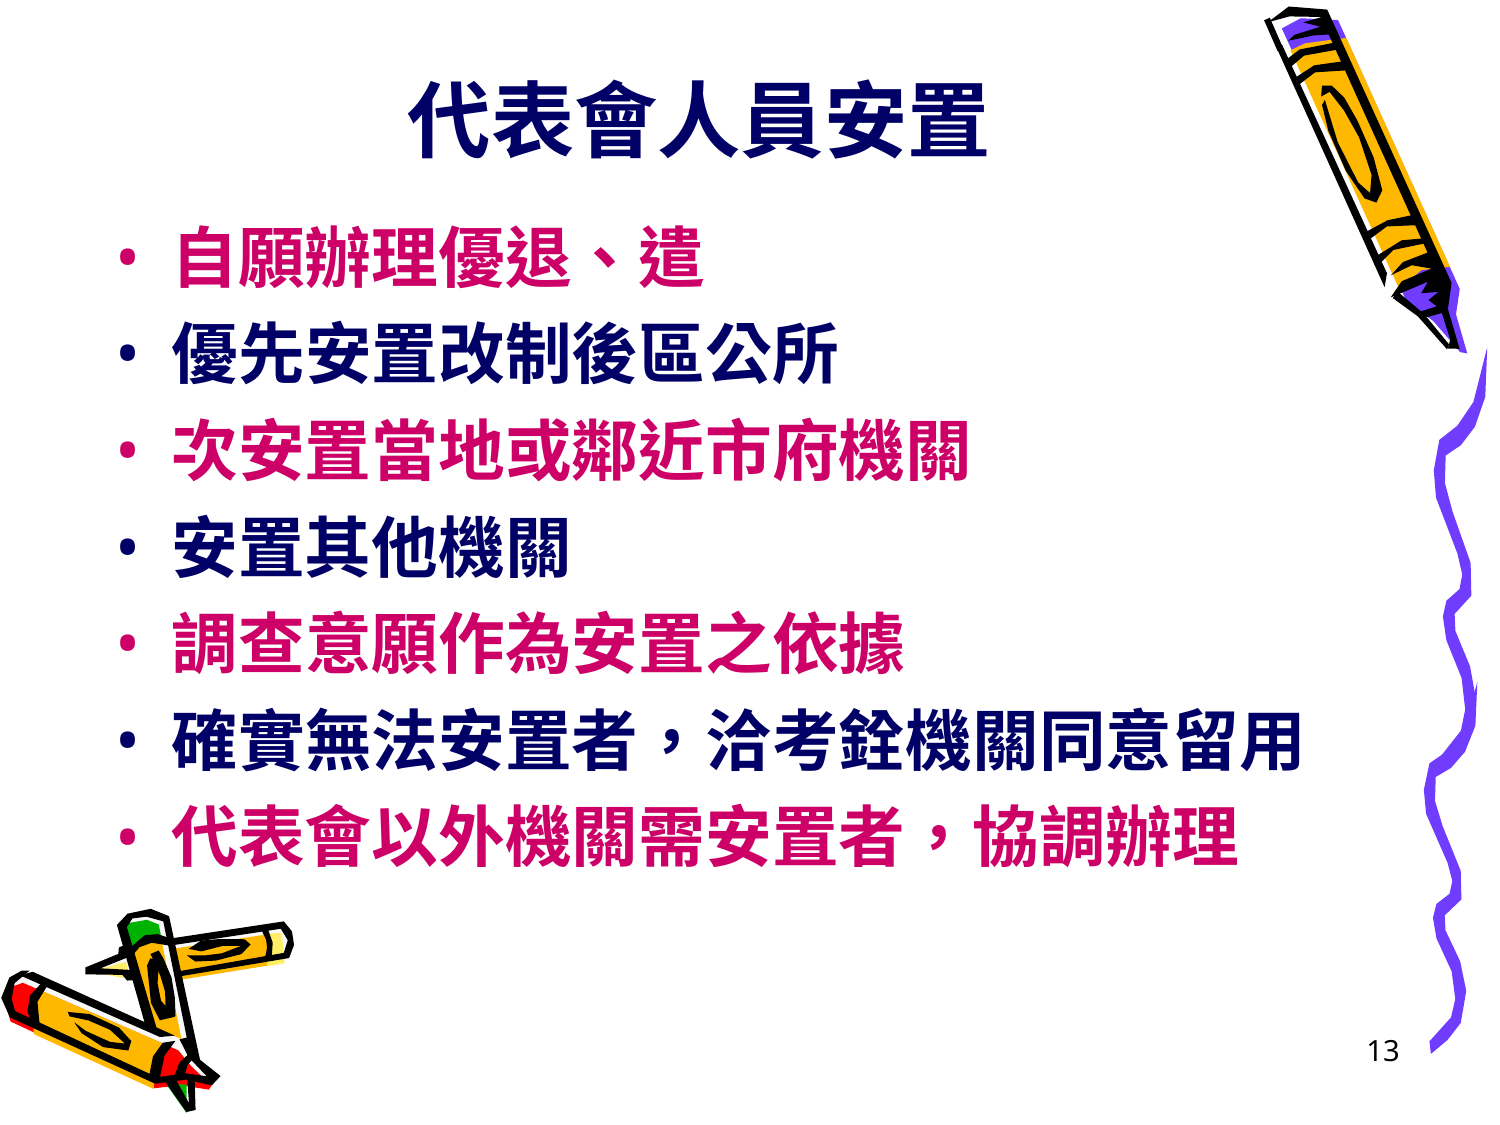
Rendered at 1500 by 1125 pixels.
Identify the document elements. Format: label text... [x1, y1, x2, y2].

text_box <編號> [1102, 1025, 1415, 1101]
title 代表會人員安置 [135, 30, 1263, 176]
list 自願辦理優退、遣 優先安置改制後區公所 次安置當地或鄰近市府機關 安置其他機關 調查意願作為安置之依據 確實無法安置者，洽考銓機關同意留用 代表會以外機關需安置者，協調辦理 [100, 207, 1363, 891]
